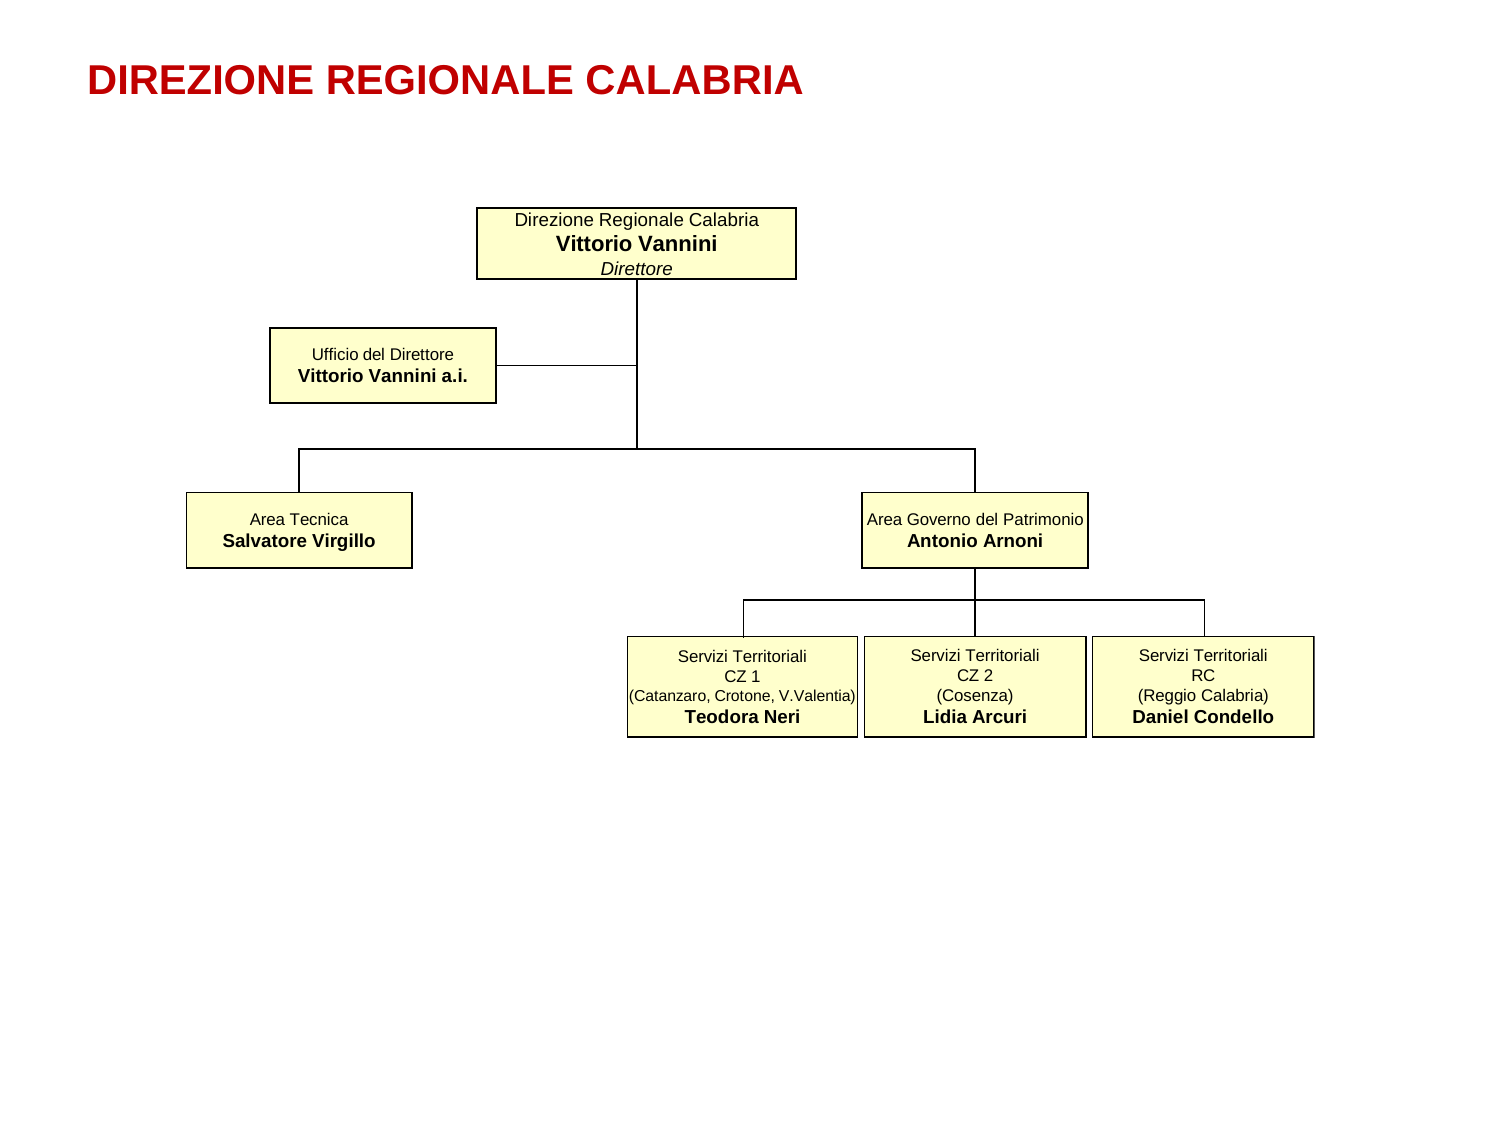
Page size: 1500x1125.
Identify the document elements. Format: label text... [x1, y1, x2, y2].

text_box DIREZIONE REGIONALE CALABRIA [72, 45, 1462, 128]
picture [185, 202, 1315, 740]
